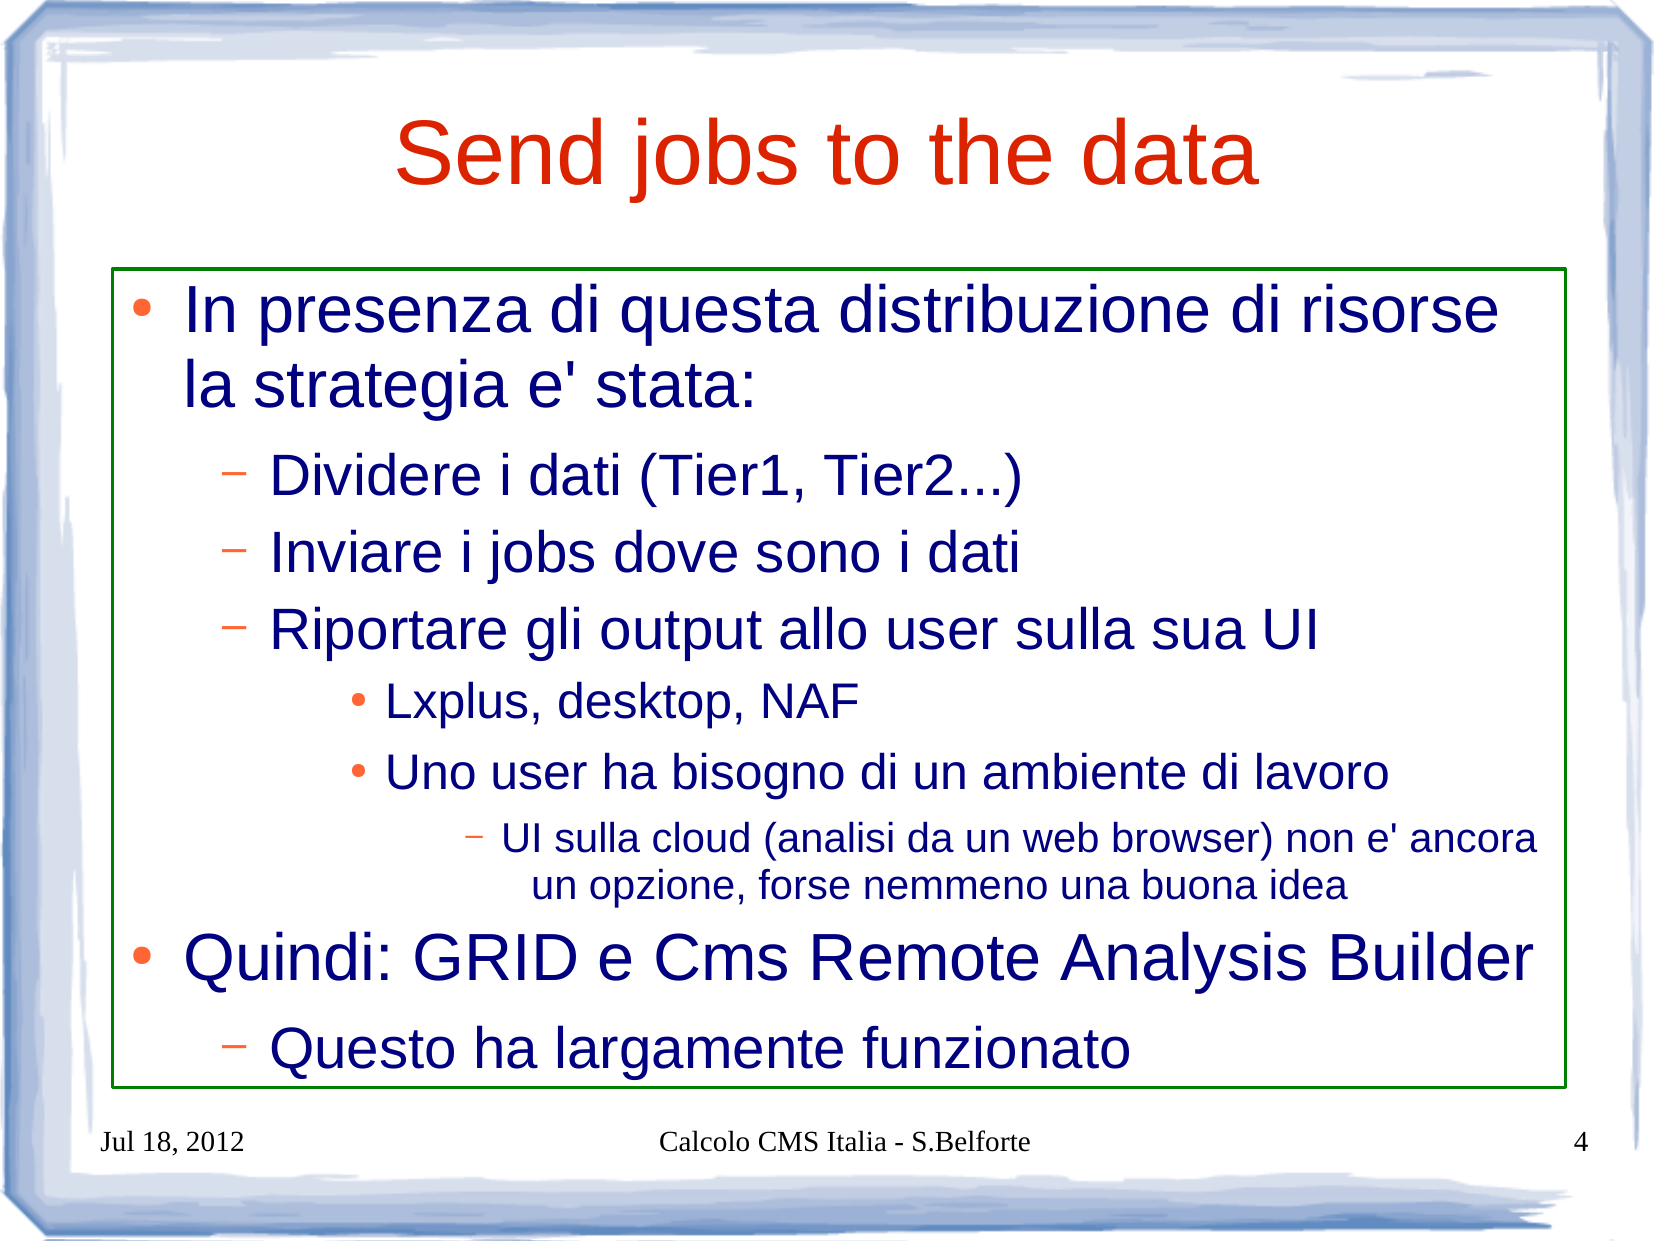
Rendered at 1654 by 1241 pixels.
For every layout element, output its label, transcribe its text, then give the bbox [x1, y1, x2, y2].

list In presenza di questa distribuzione di risorse la strategia e' stata: Dividere i dati (Tier1, Tier2...) Inviare i jobs dove sono i dati Riportare gli output allo user sulla sua UI Lxplus, desktop, NAF Uno user ha bisogno di un ambiente di lavoro UI sulla cloud (analisi da un web browser) non e' ancora un opzione, forse nemmeno una buona idea Quindi: GRID e Cms Remote Analysis Builder Questo ha largamente funzionato [112, 268, 1566, 1088]
picture [0, 0, 1654, 1241]
title Send jobs to the data [82, 49, 1571, 257]
